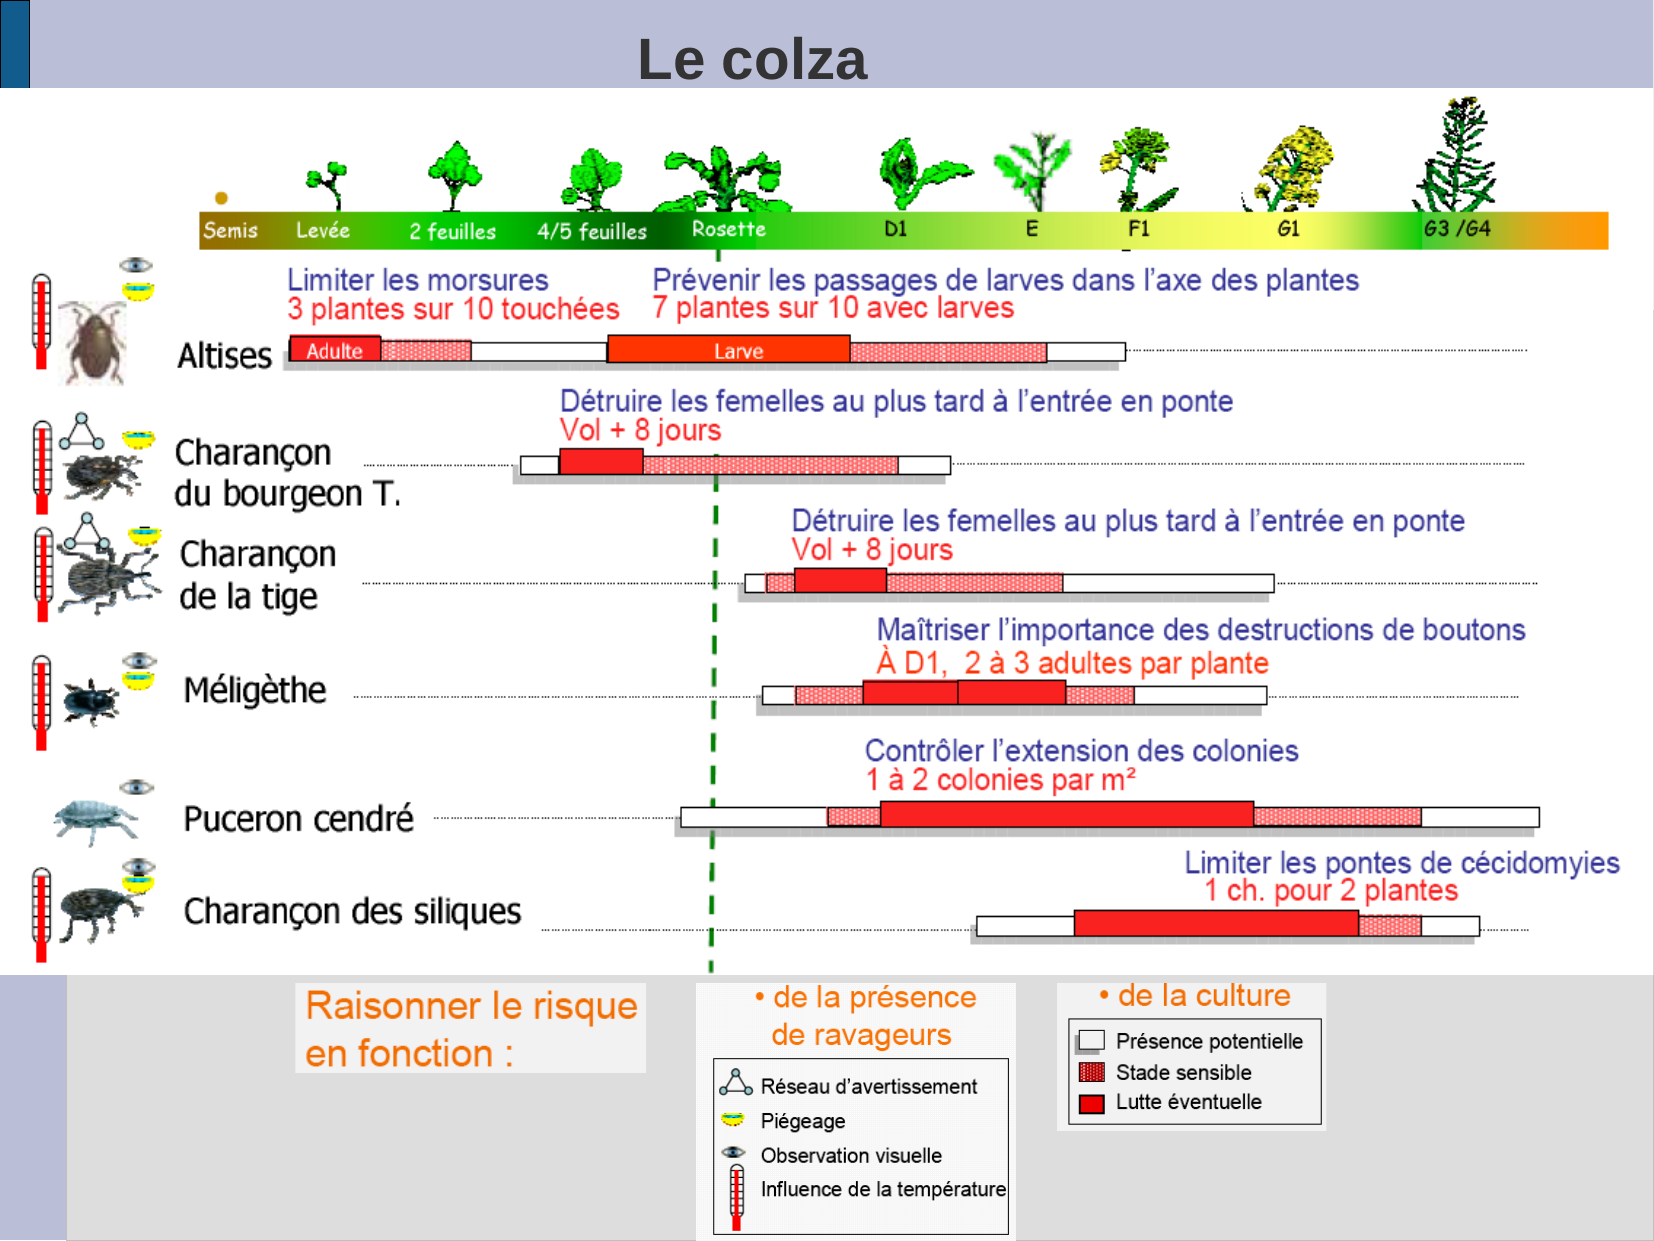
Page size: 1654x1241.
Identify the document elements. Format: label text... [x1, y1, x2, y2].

picture [295, 983, 1327, 1241]
picture [0, 88, 1654, 975]
title Le colza [0, 0, 1506, 88]
